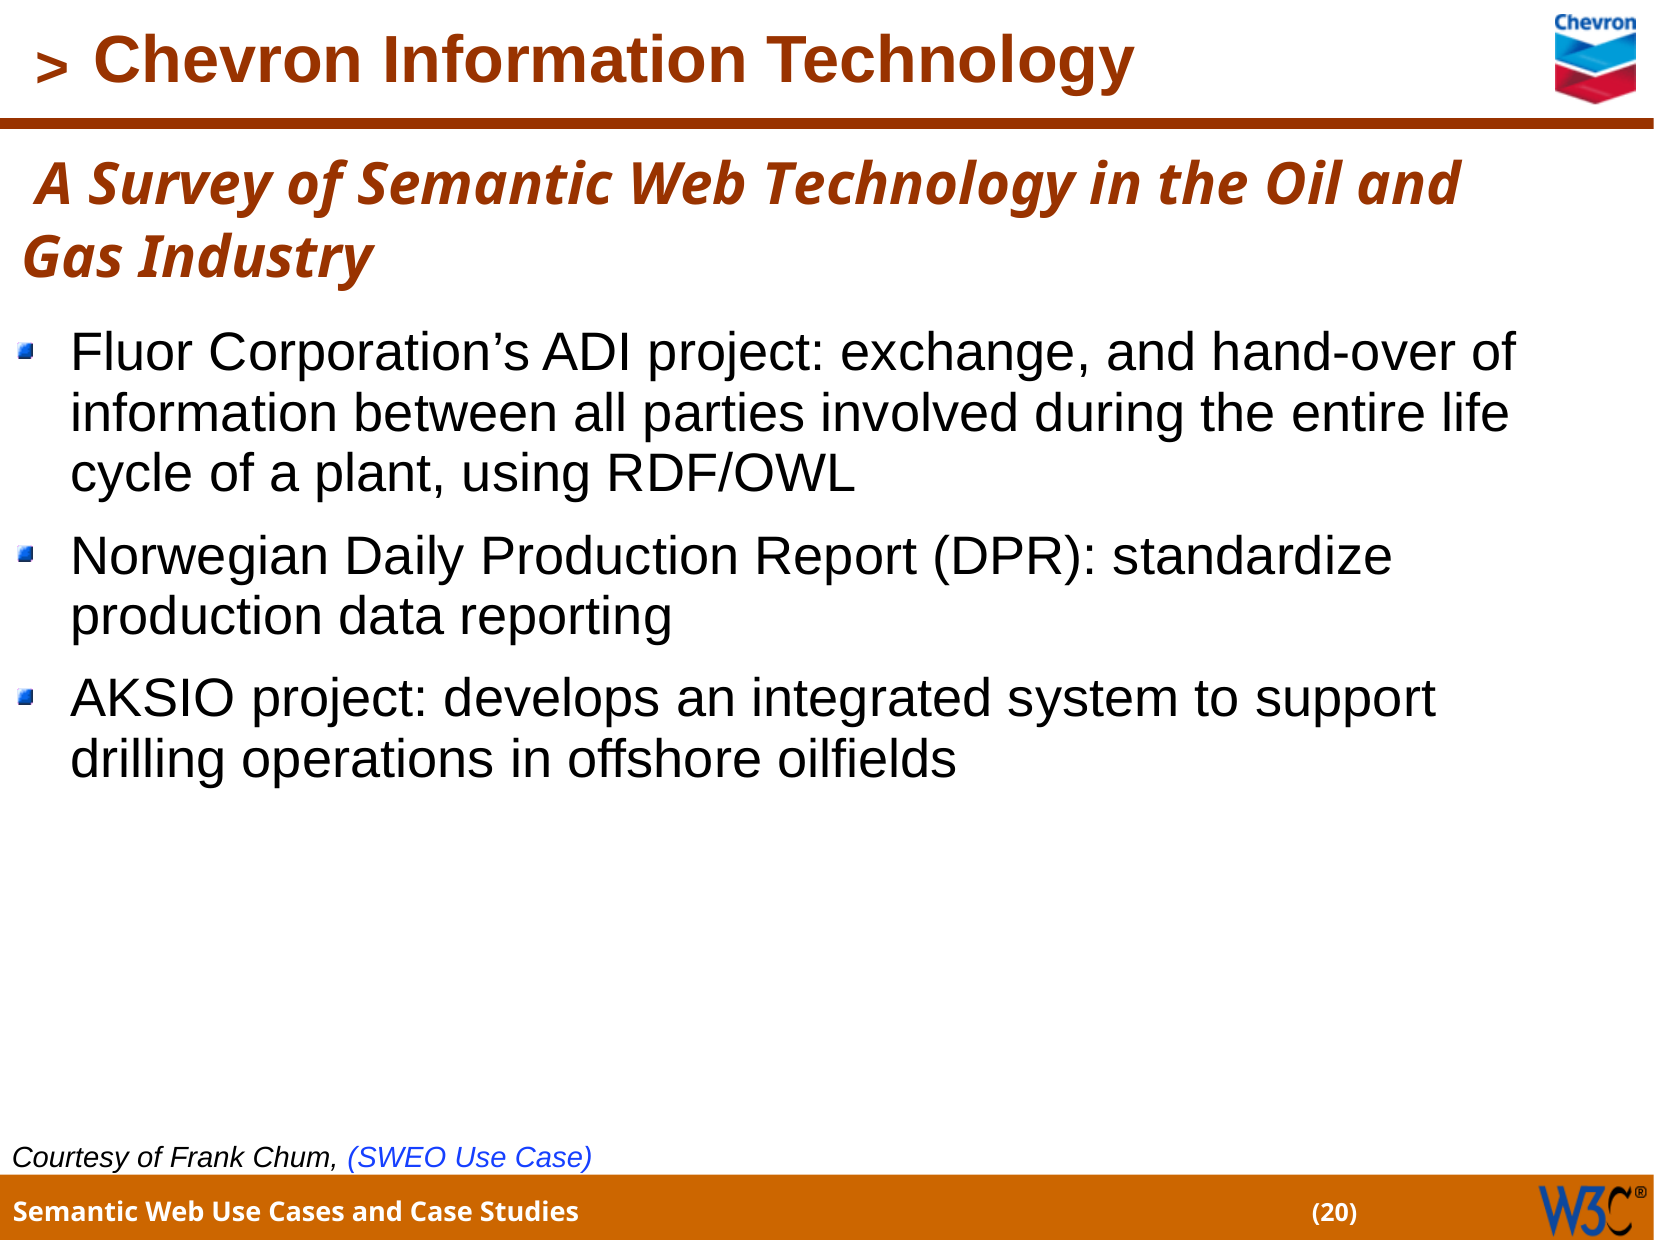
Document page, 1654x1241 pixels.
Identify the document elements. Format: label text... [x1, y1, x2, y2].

text_box A Survey of Semantic Web Technology in the Oil and Gas Industry [21, 143, 1563, 289]
picture [1535, 1183, 1651, 1240]
list Fluor Corporation’s ADI project: exchange, and hand-over of information between all parties involved during the entire life cycle of a plant, using RDF/OWL Norwegian Daily Production Report (DPR): standardize production data reporting AKSIO project: develops an integrated system to support drilling operations in offshore oilfields [0, 318, 1595, 1002]
picture [1555, 59, 1636, 106]
picture [1555, 14, 1636, 54]
title Chevron Information Technology [93, 0, 1493, 119]
text_box Courtesy of Frank Chum, (SWEO Use Case) [11, 1139, 1514, 1173]
